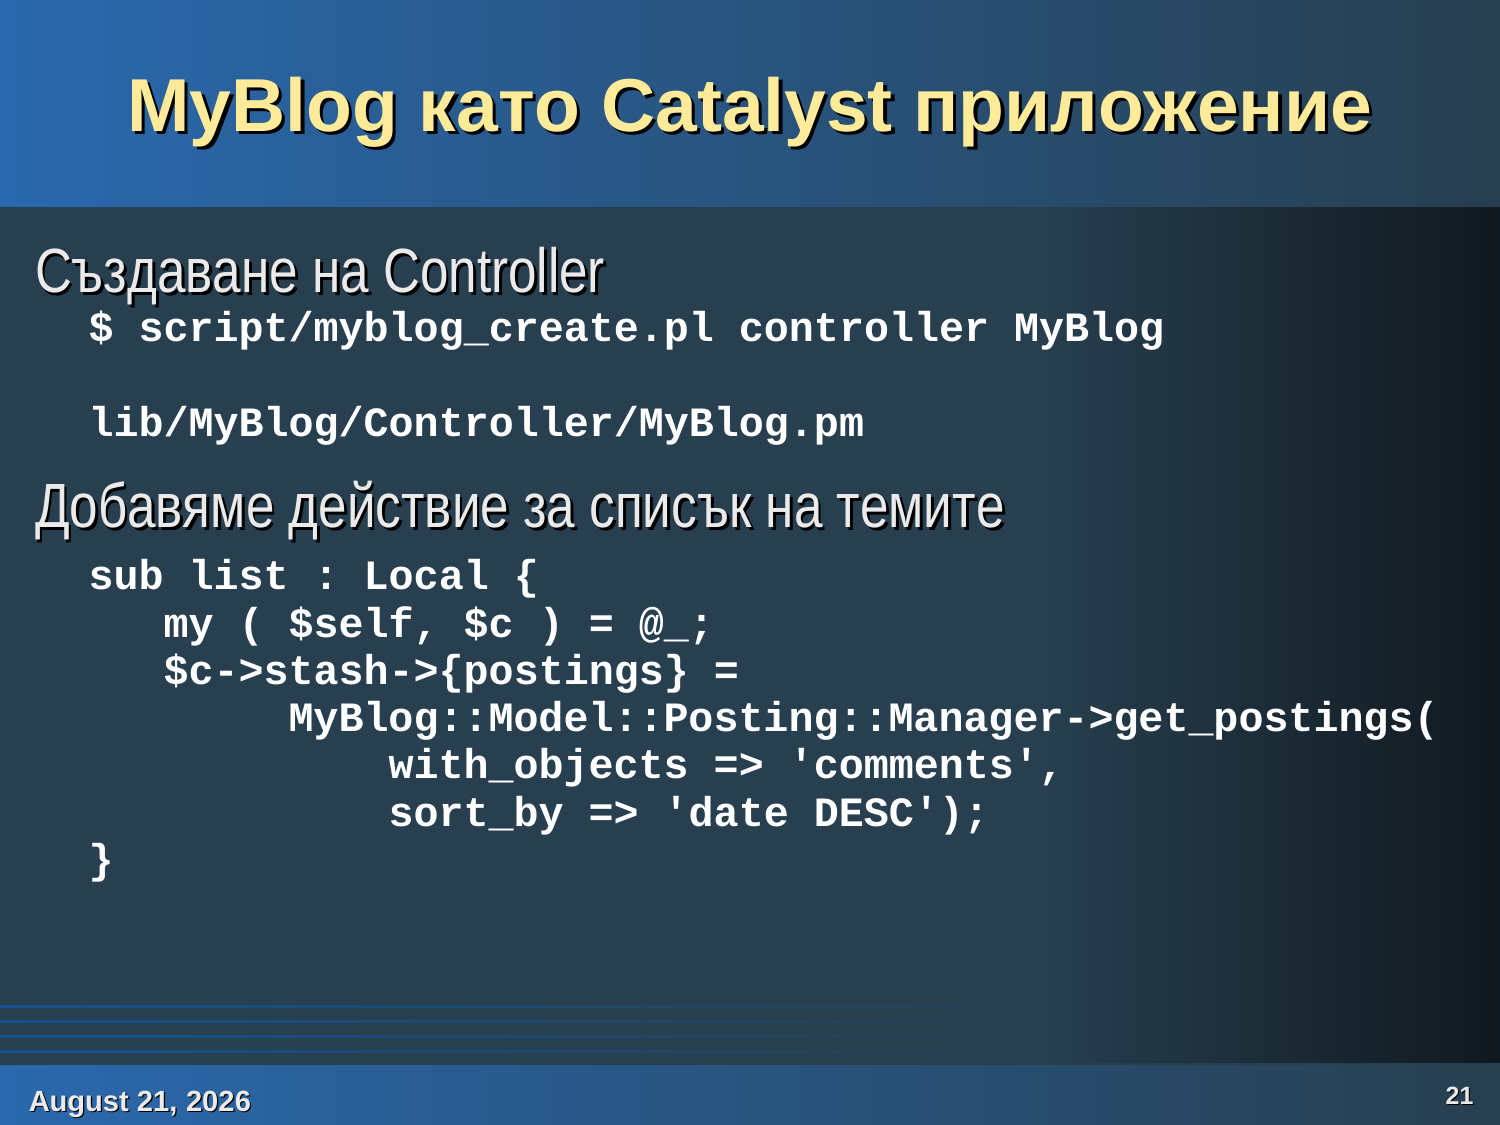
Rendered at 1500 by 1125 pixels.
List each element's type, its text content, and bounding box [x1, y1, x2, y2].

text_box sub list : Local { my ( $self, $c ) = @_; $c->stash->{postings} = MyBlog::Model::Posting::Manager->get_postings( with_objects => 'comments', sort_by => 'date DESC'); } [88, 555, 1477, 910]
list Създаване на Controller Добавяме действие за списък на темите [31, 232, 1469, 972]
text_box $ script/myblog_create.pl controller MyBlog lib/MyBlog/Controller/MyBlog.pm [88, 307, 1388, 455]
title MyBlog като Catalyst приложение [13, 8, 1487, 197]
